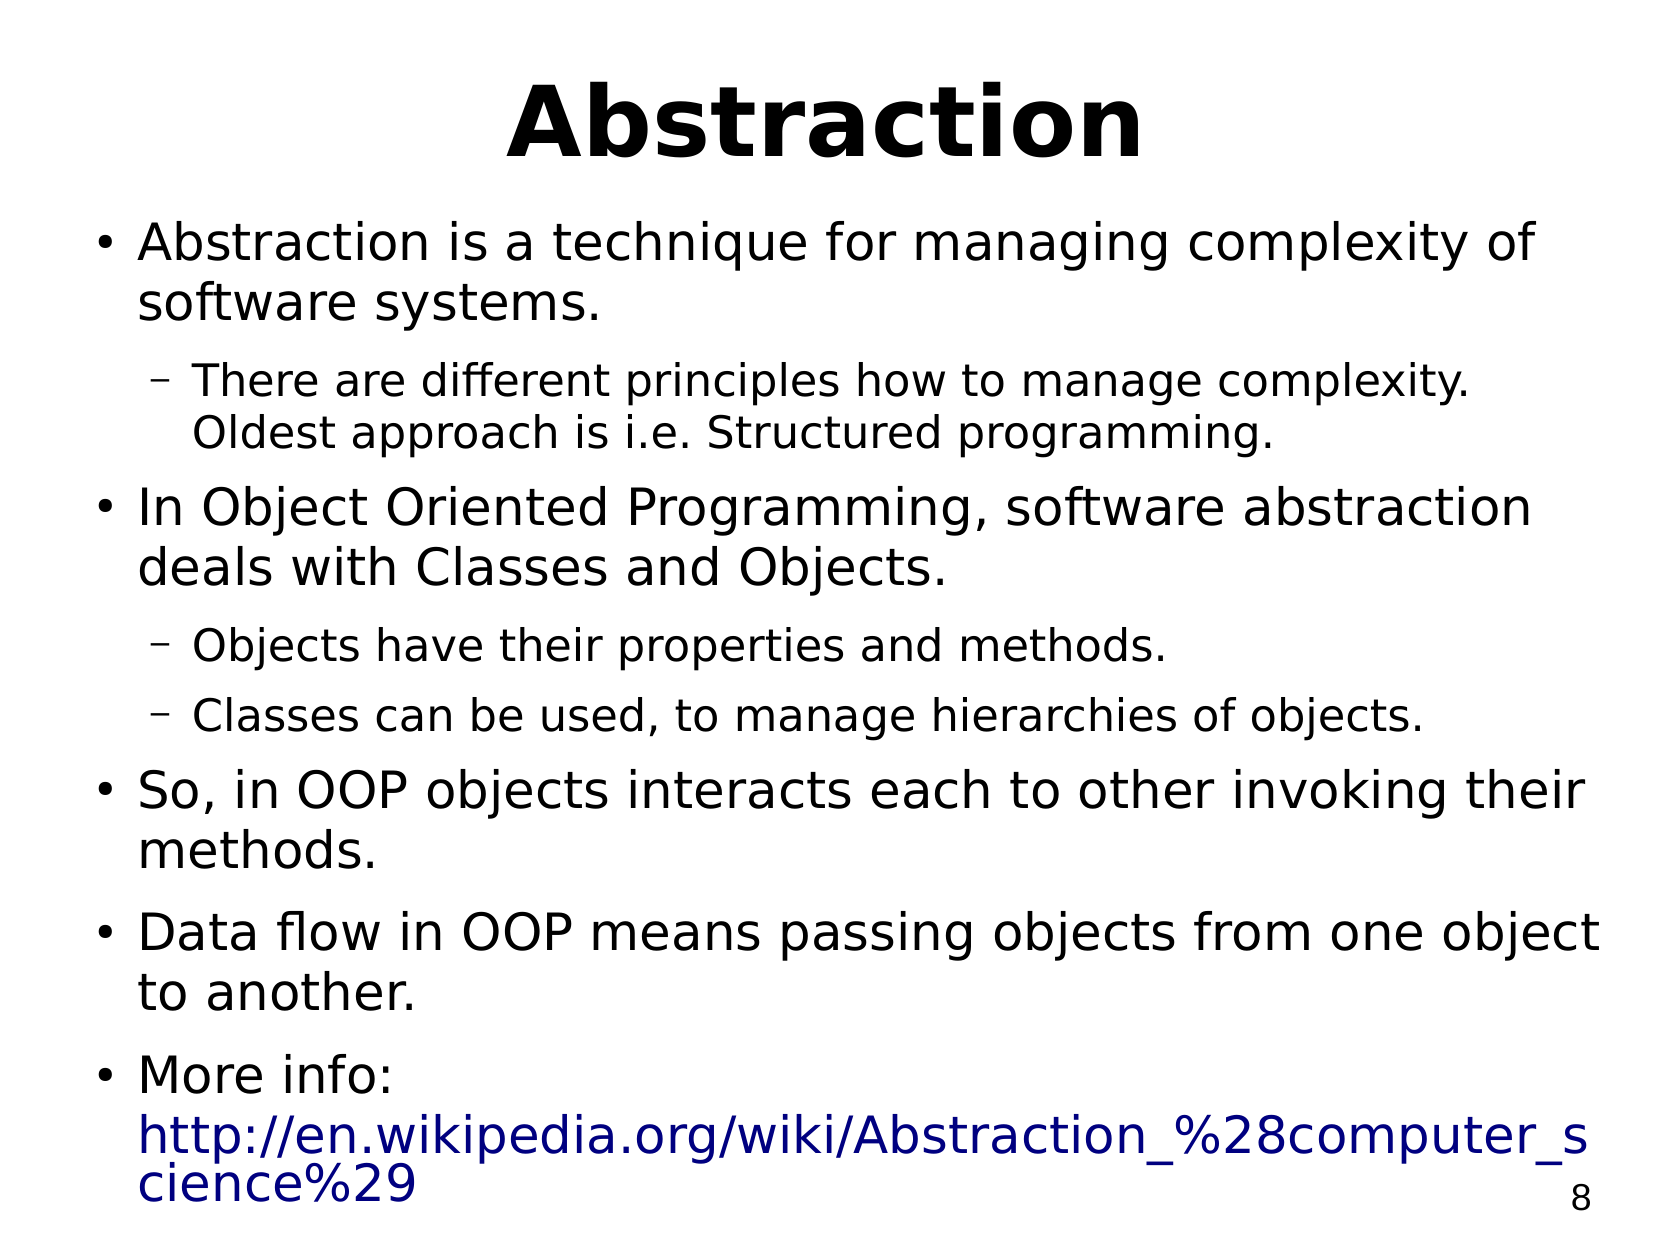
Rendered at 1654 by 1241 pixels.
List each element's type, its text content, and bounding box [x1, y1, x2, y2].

title Abstraction [82, 49, 1571, 196]
list Abstraction is a technique for managing complexity of software systems. There are different principles how to manage complexity. Oldest approach is i.e. Structured programming. In Object Oriented Programming, software abstraction deals with Classes and Objects. Objects have their properties and methods. Classes can be used, to manage hierarchies of objects. So, in OOP objects interacts each to other invoking their methods. Data flow in OOP means passing objects from one object to another. More info: http://en.wikipedia.org/wiki/Abstraction_%28computer_science%29 [82, 212, 1607, 1170]
